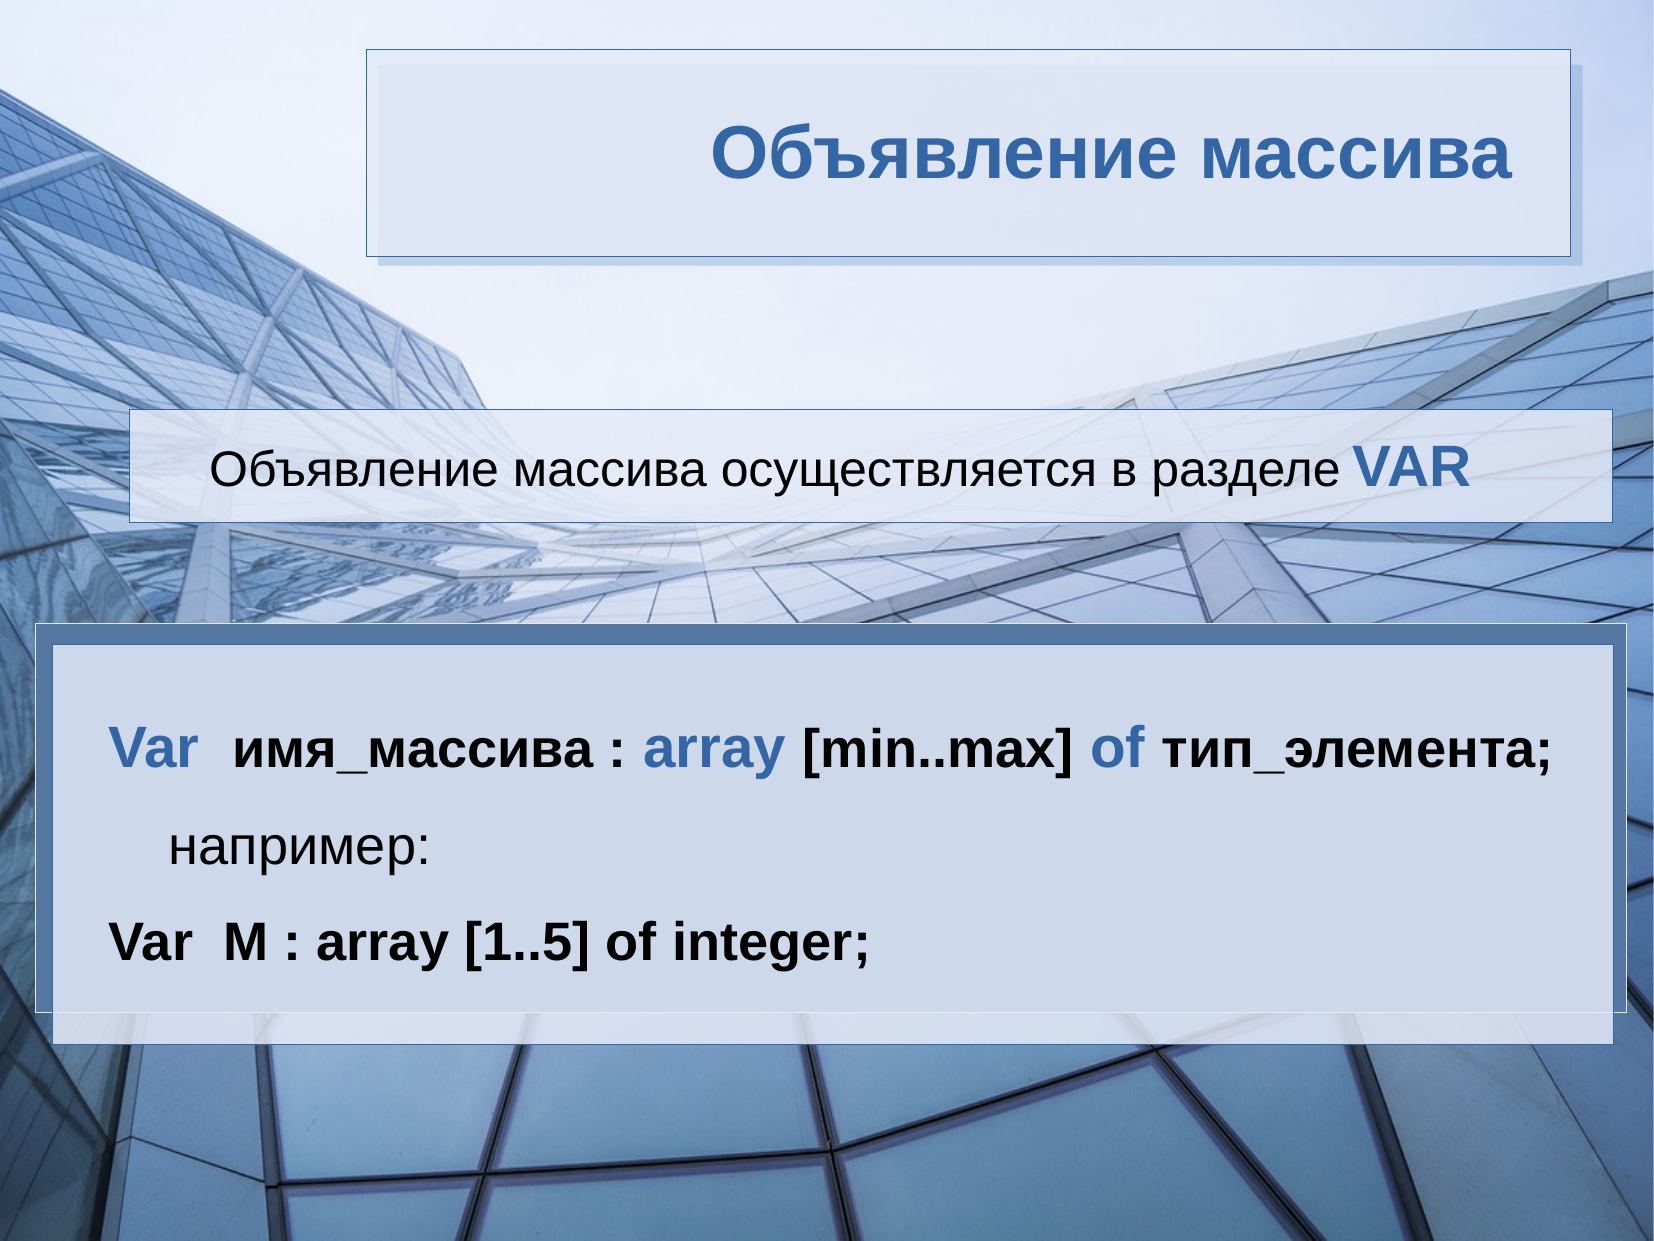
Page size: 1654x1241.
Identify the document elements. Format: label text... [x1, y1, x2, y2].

title Объявление массива [366, 49, 1571, 257]
text_box Объявление массива осуществляется в разделе VAR [129, 409, 1613, 523]
text_box [35, 623, 1627, 1013]
picture [0, 0, 1654, 1241]
text_box [377, 64, 1583, 266]
text_box Var Имя_массива : ARRAY [MIN..MAX] OF Тип_элемента; например: Var М : ARRAY [1..5] OF integer; [52, 644, 1614, 1045]
